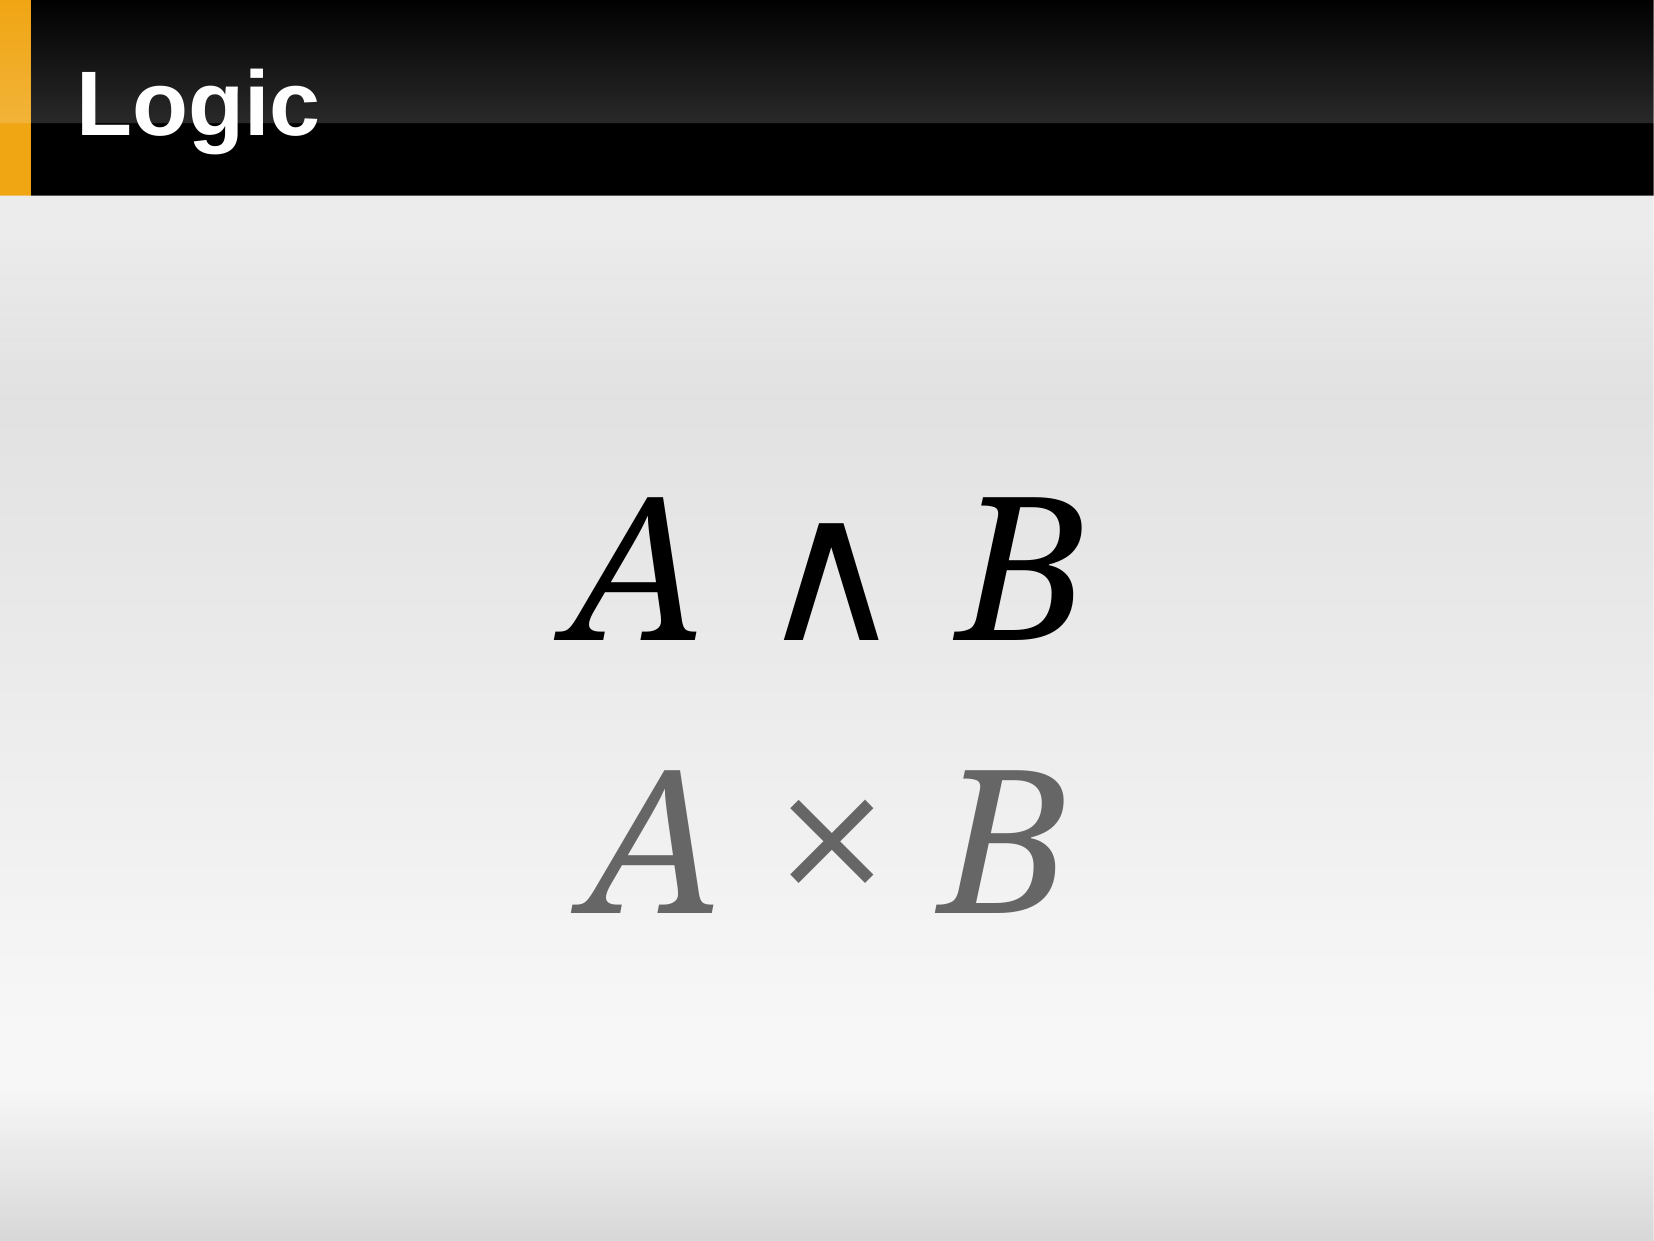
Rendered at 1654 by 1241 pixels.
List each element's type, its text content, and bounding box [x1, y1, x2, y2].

picture [0, 0, 1654, 1241]
subtitle A ∧ B A × B [82, 297, 1571, 1102]
title Logic [76, 0, 1565, 208]
